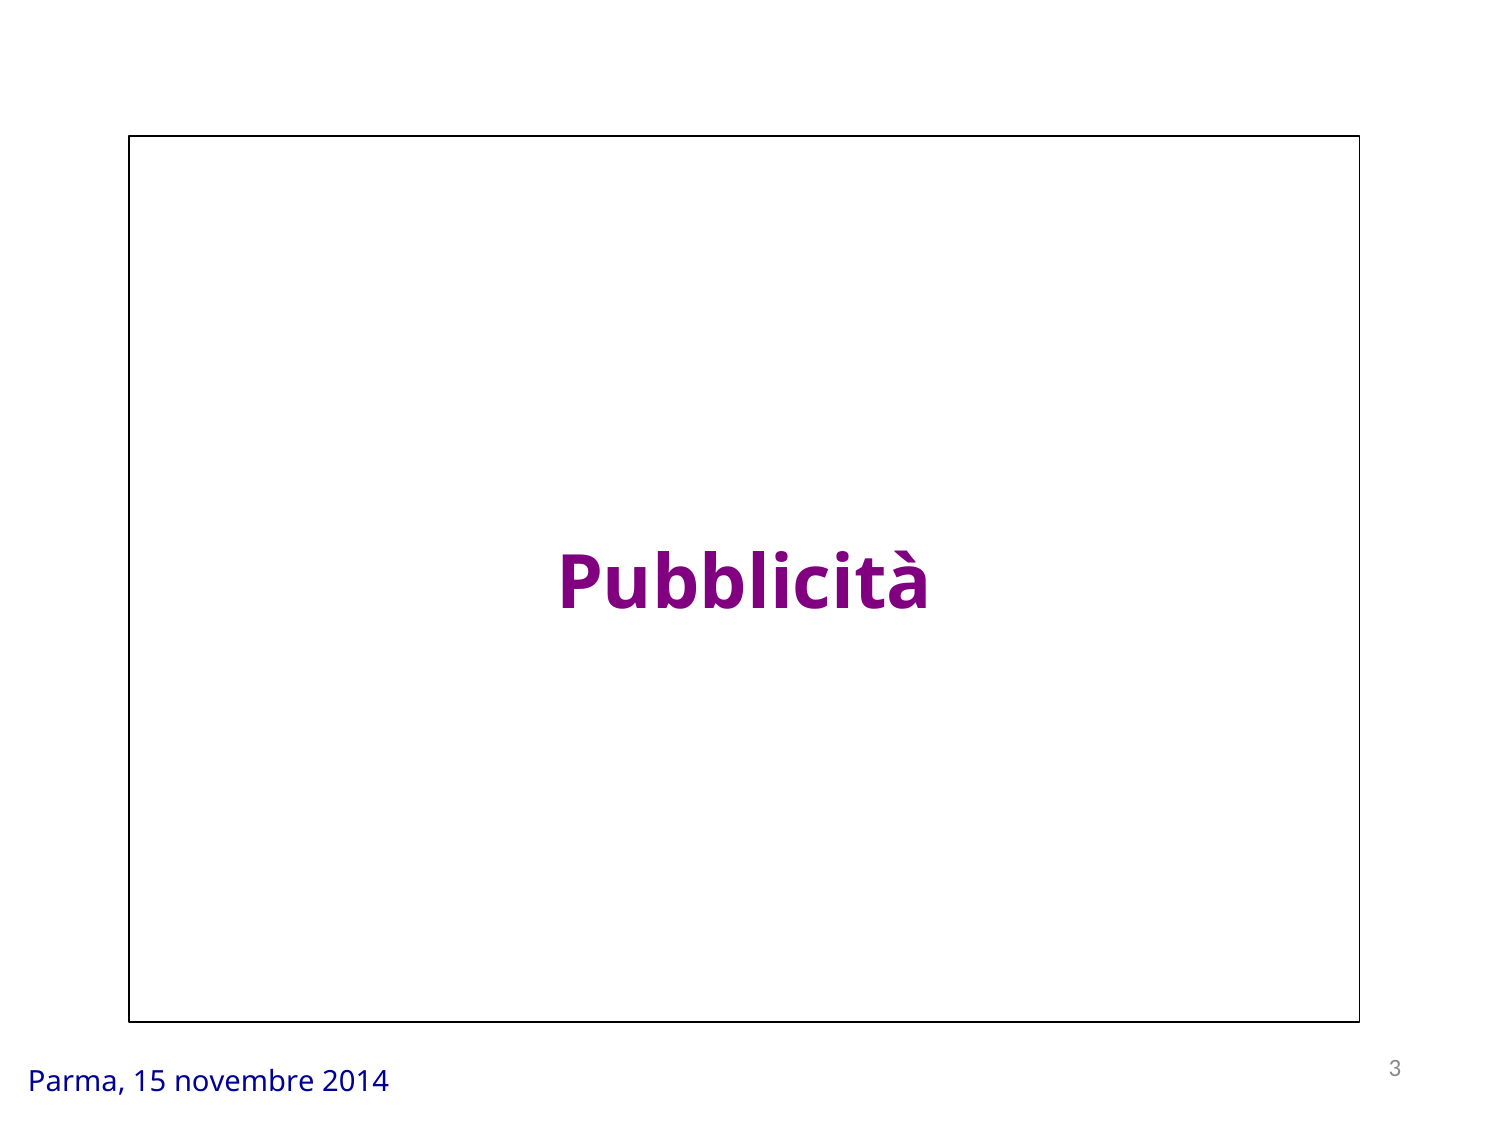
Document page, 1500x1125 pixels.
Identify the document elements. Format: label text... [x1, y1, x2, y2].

text_box Pubblicità [128, 135, 1360, 1022]
text_box <numero> [1074, 1042, 1417, 1095]
